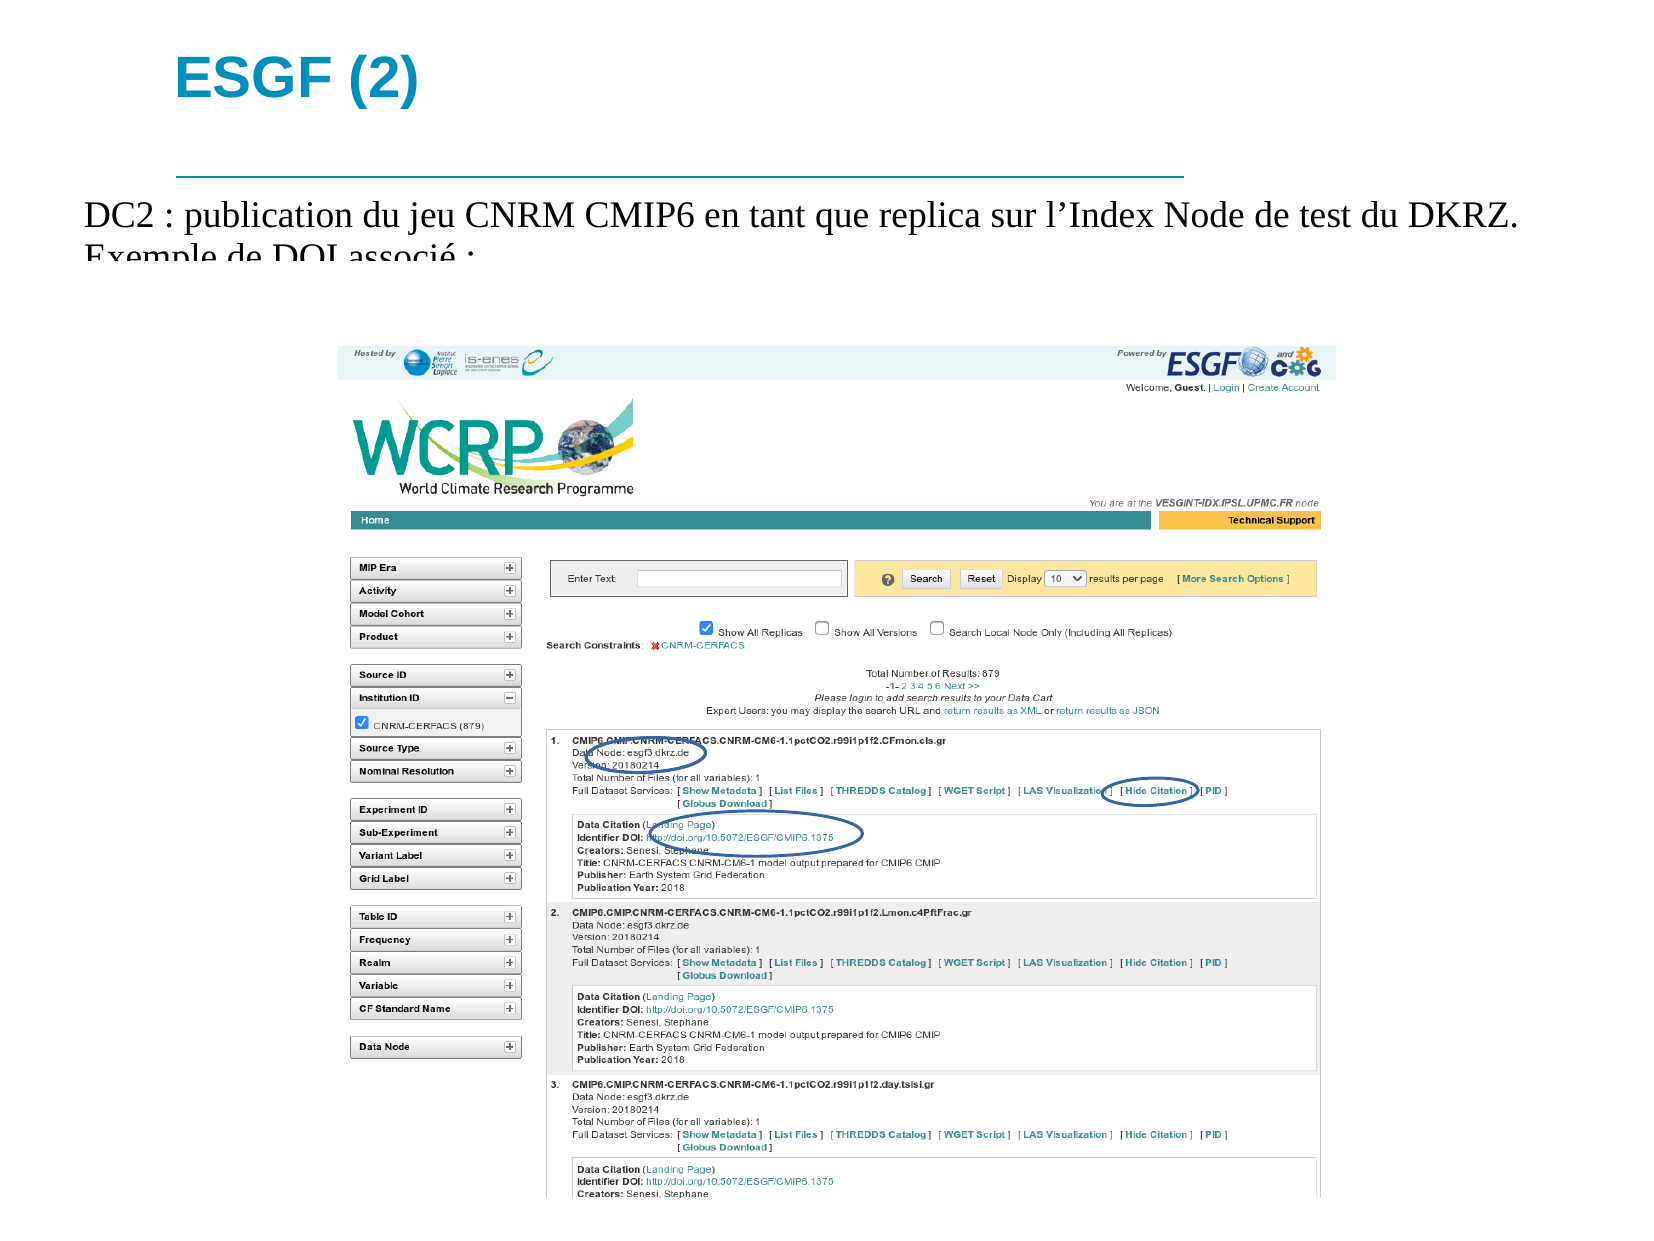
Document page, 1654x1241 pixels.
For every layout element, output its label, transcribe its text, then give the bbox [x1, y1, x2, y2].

text_box DC2 : publication du jeu CNRM CMIP6 en tant que replica sur l’Index Node de test du DKRZ. Exemple de DOI associé : [69, 186, 1605, 261]
picture [20, 261, 1654, 1241]
title ESGF (2) [174, 0, 1385, 156]
